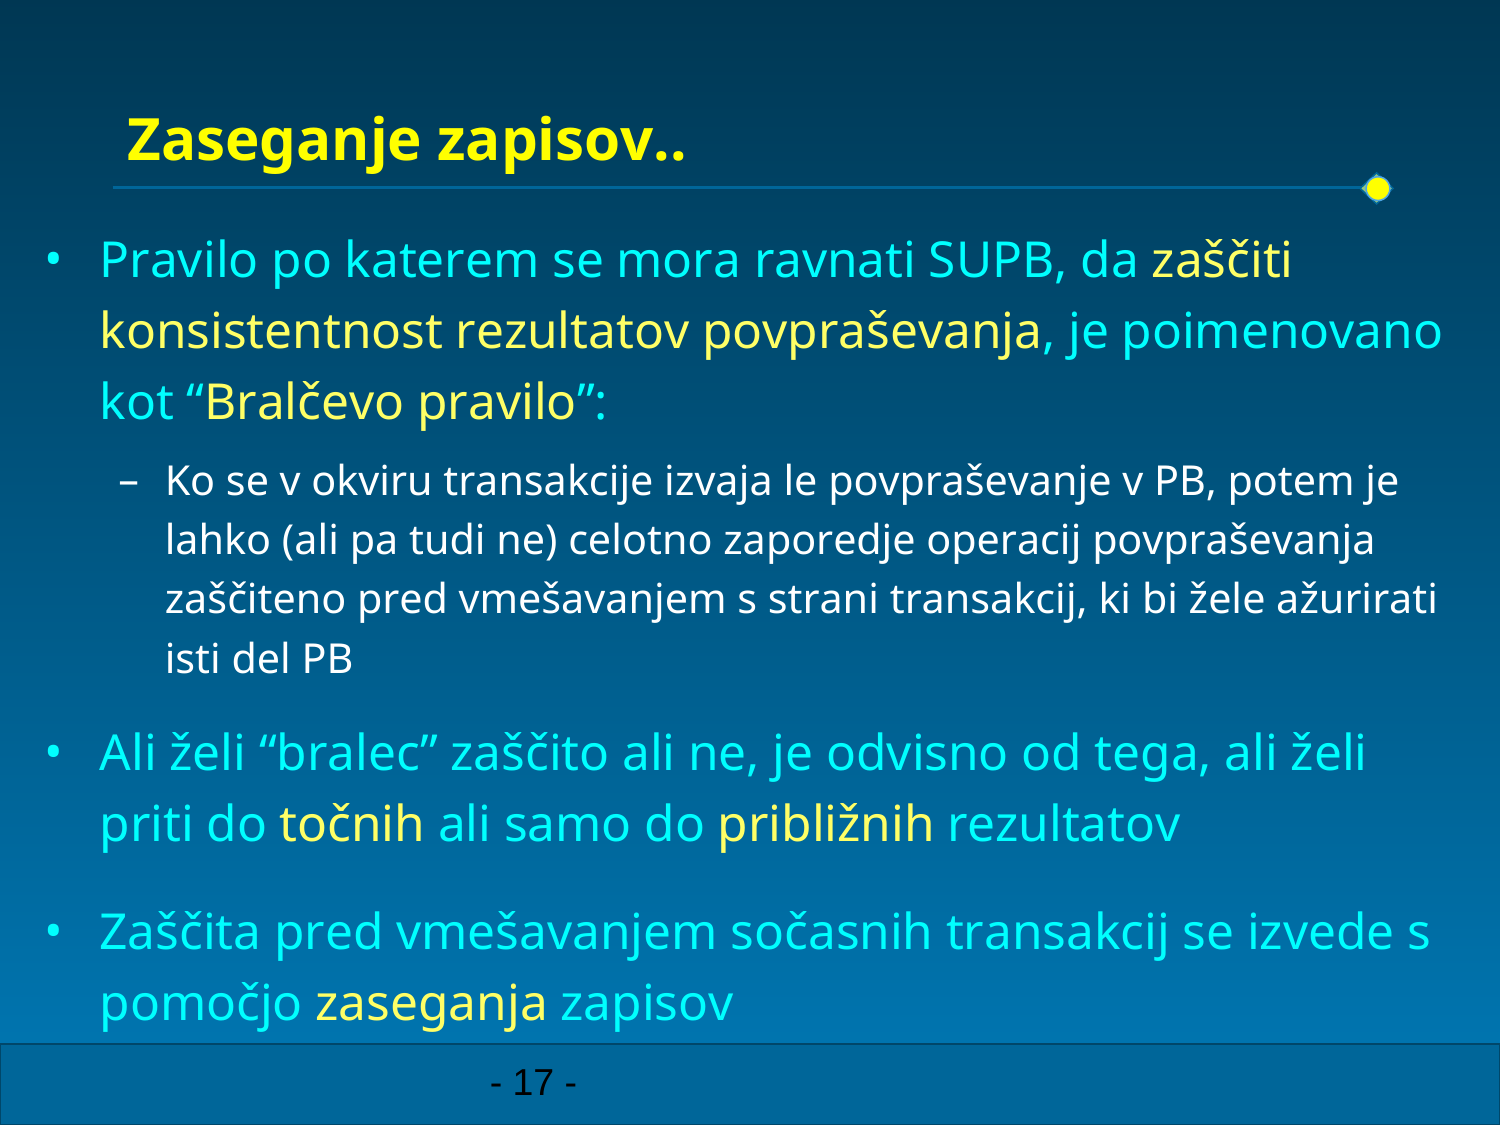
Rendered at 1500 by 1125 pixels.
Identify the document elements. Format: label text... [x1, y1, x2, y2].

list Pravilo po katerem se mora ravnati SUPB, da zaščiti konsistentnost rezultatov povpraševanja, je poimenovano kot “Bralčevo pravilo”: Ko se v okviru transakcije izvaja le povpraševanje v PB, potem je lahko (ali pa tudi ne) celotno zaporedje operacij povpraševanja zaščiteno pred vmešavanjem s strani transakcij, ki bi žele ažurirati isti del PB Ali želi “bralec” zaščito ali ne, je odvisno od tega, ali želi priti do točnih ali samo do približnih rezultatov Zaščita pred vmešavanjem sočasnih transakcij se izvede s pomočjo zaseganja zapisov [29, 207, 1471, 942]
title Zaseganje zapisov.. [112, 94, 1388, 181]
